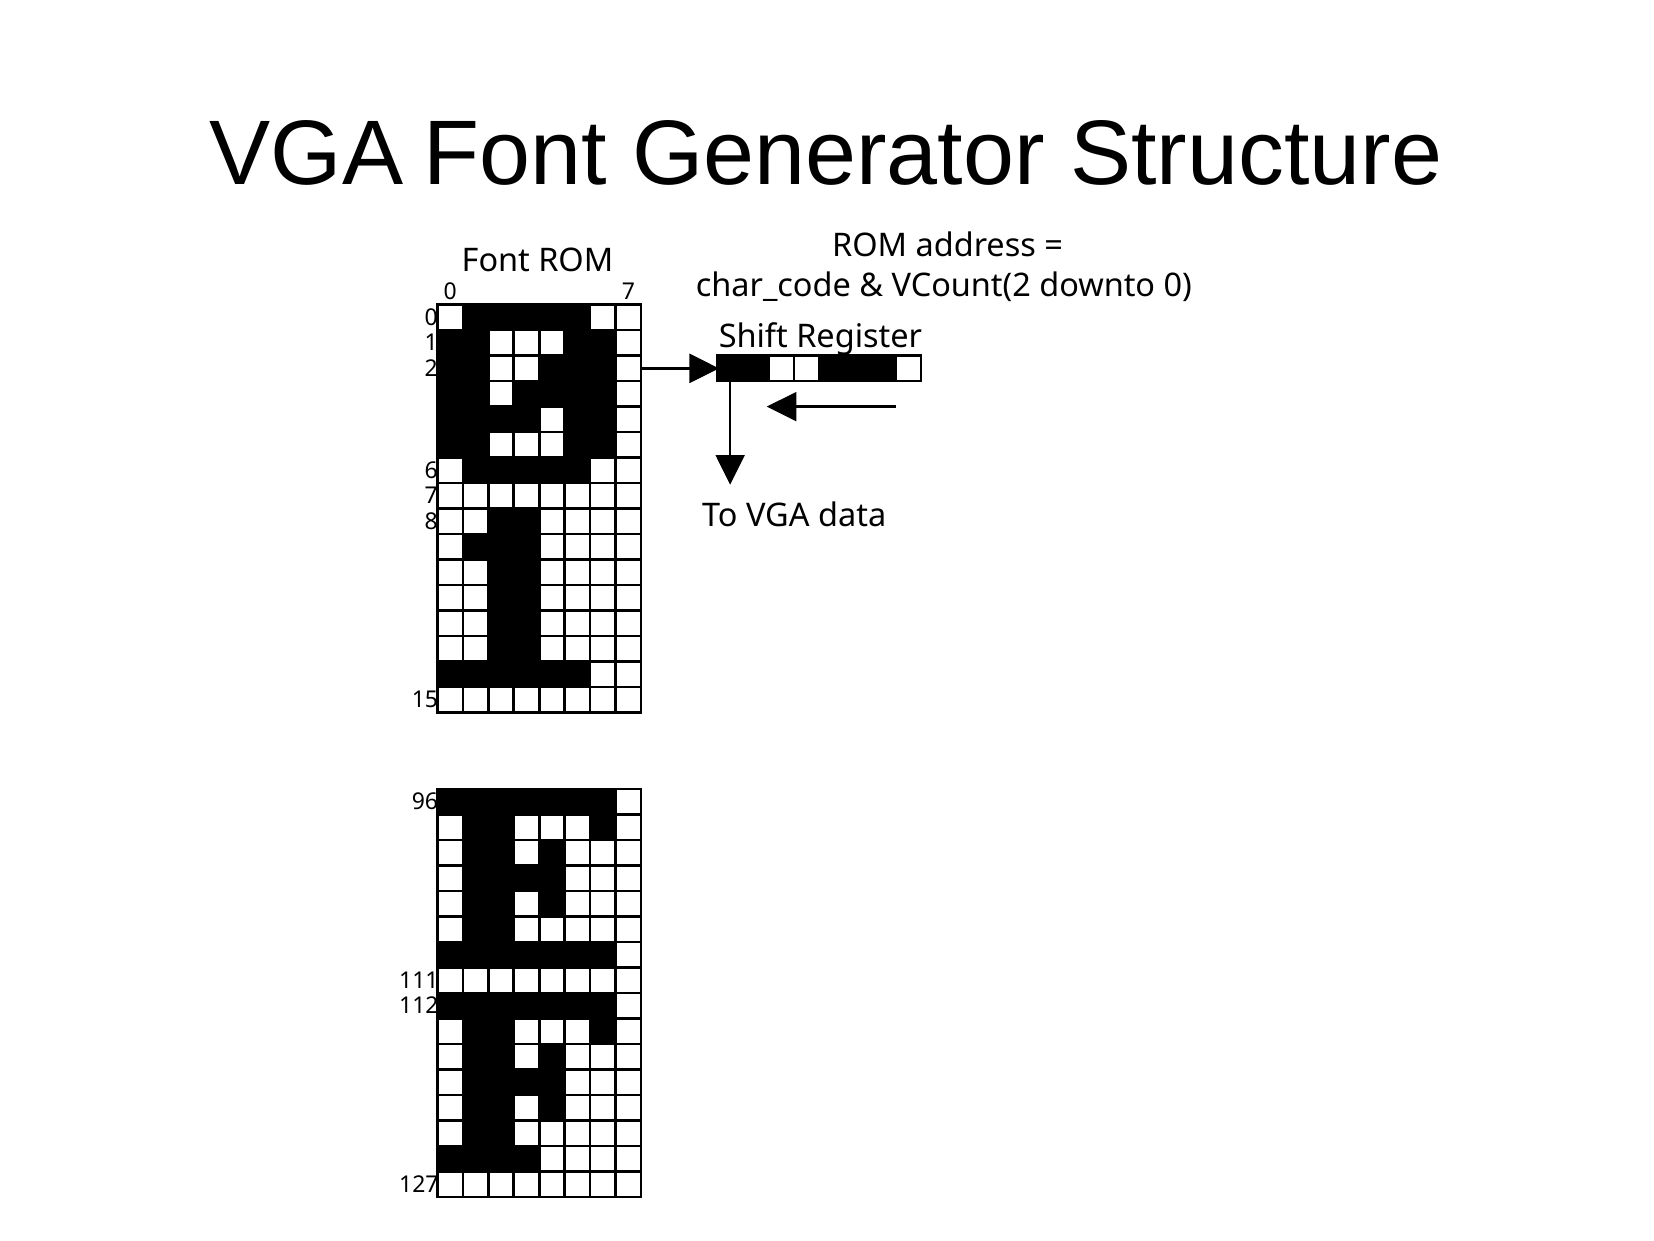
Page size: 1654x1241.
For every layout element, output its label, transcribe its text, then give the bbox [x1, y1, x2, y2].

title VGA Font Generator Structure [82, 49, 1571, 257]
picture [390, 225, 1219, 1201]
